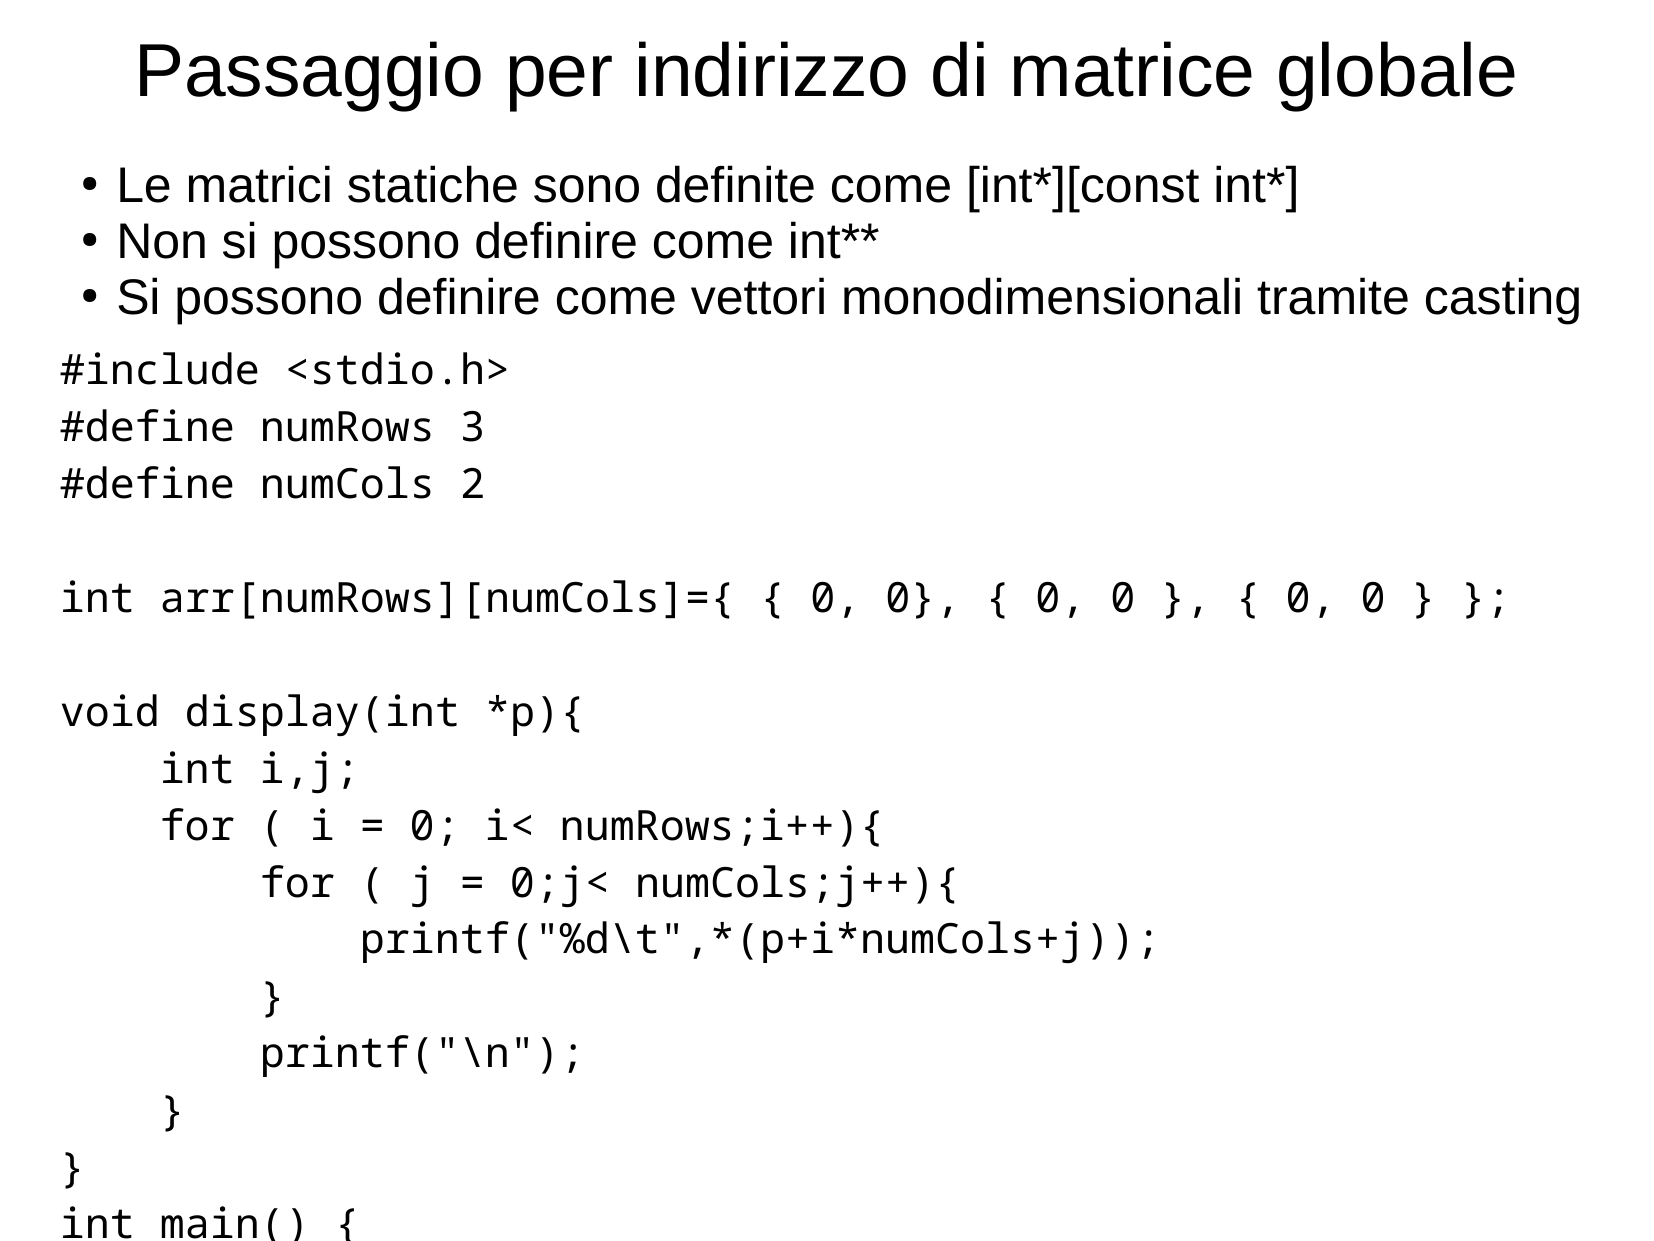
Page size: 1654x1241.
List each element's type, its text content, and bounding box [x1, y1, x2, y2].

title Passaggio per indirizzo di matrice globale [82, 0, 1571, 150]
text_box #include <stdio.h> #define numRows 3 #define numCols 2 int arr[numRows][numCols]={ { 0, 0}, { 0, 0 }, { 0, 0 } }; void display(int *p){ int i,j; for ( i = 0; i< numRows;i++){ for ( j = 0;j< numCols;j++){ printf("%d\t",*(p+i*numCols+j)); } printf("\n"); } } int main() { display((int*)&arr[0][0]); // oppure display((int*)arr) } [45, 332, 1654, 1241]
text_box Le matrici statiche sono definite come [int*][const int*] Non si possono definire come int** Si possono definire come vettori monodimensionali tramite casting [66, 150, 1598, 334]
